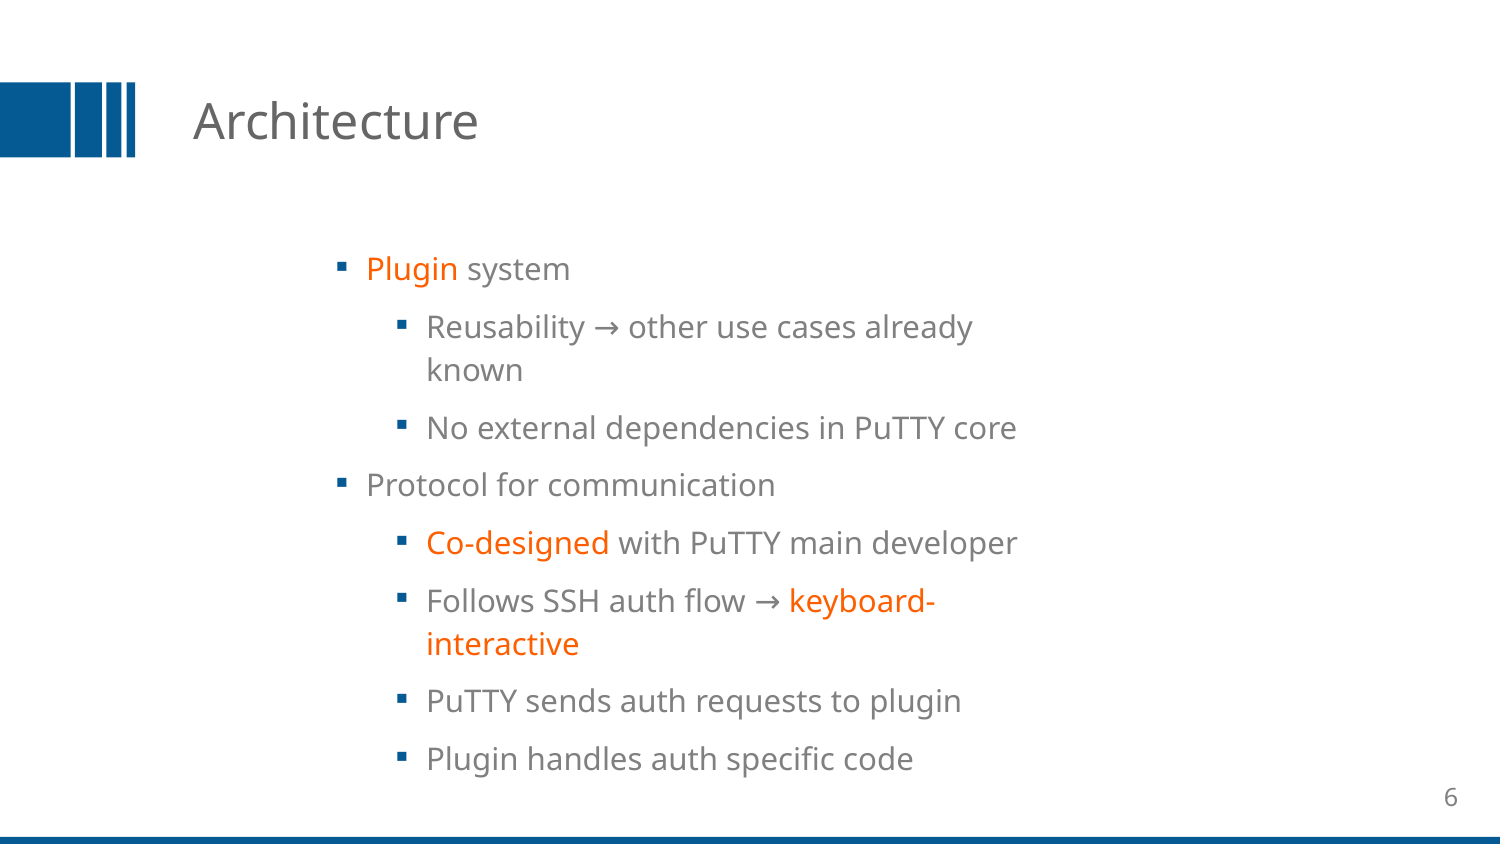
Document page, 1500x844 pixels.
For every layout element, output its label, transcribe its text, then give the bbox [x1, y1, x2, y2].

list Plugin system Reusability → other use cases already known No external dependencies in PuTTY core Protocol for communication Co-designed with PuTTY main developer Follows SSH auth flow → keyboard-interactive PuTTY sends auth requests to plugin Plugin handles auth specific code [336, 247, 1031, 784]
title Architecture [193, 76, 1313, 164]
